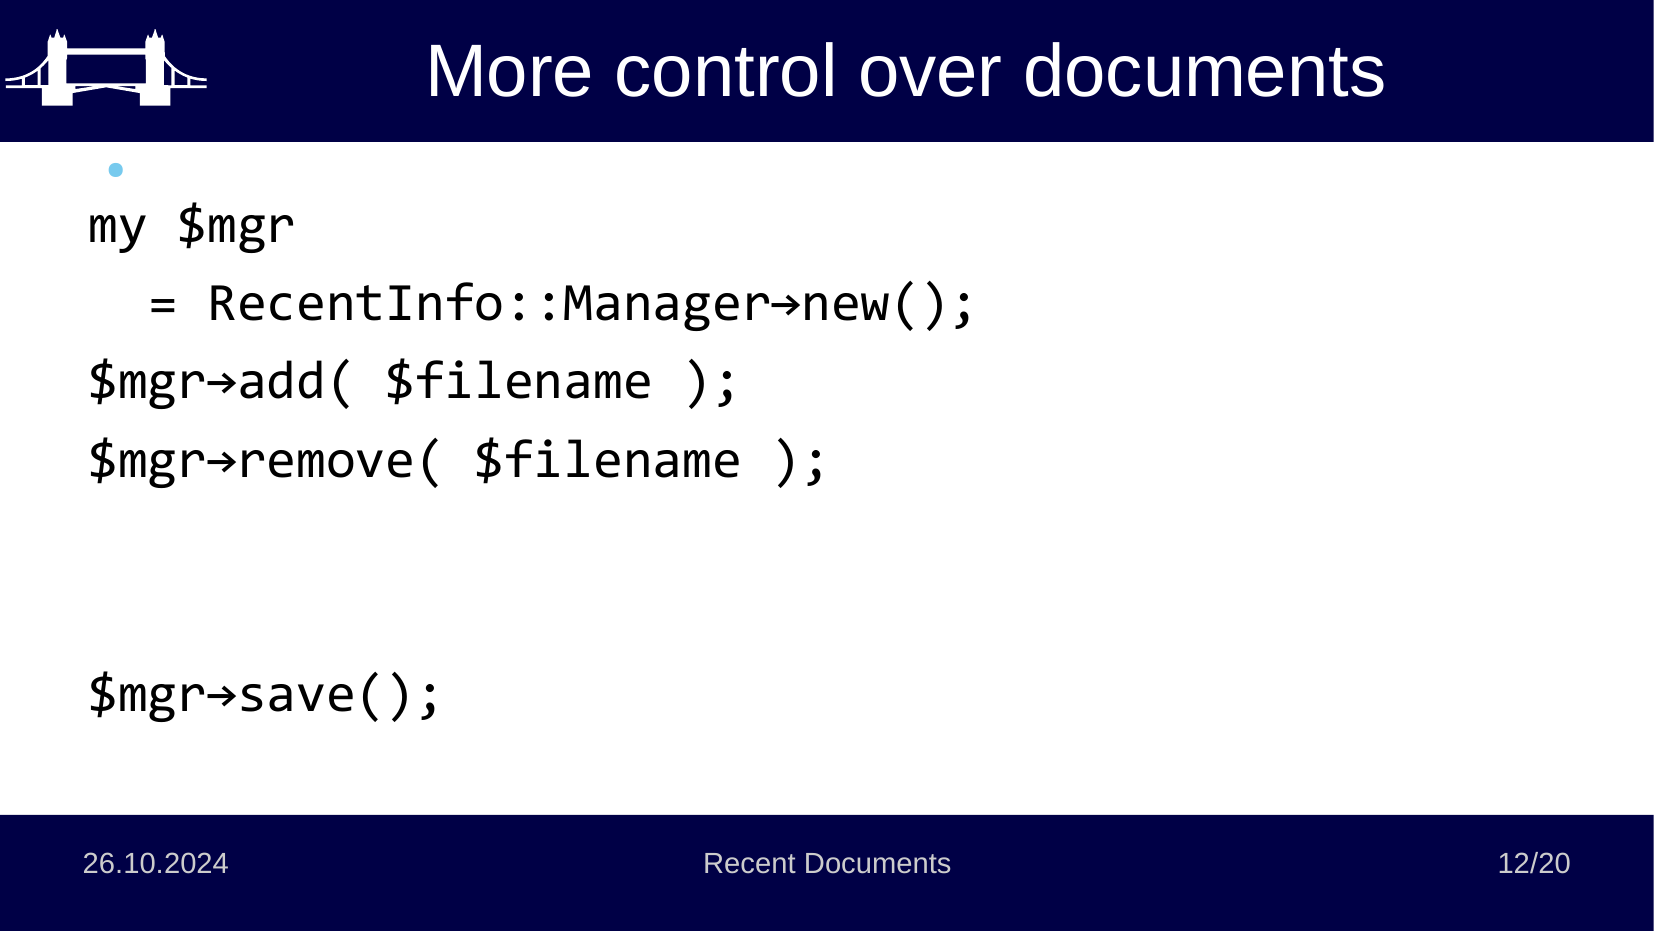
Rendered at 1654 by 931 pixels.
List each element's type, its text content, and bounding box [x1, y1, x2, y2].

title More control over documents [354, 5, 1654, 136]
list my $mgr = RecentInfo::Manager→new(); $mgr→add( $filename ); $mgr→remove( $filename ); $mgr→save(); [88, 141, 1099, 815]
